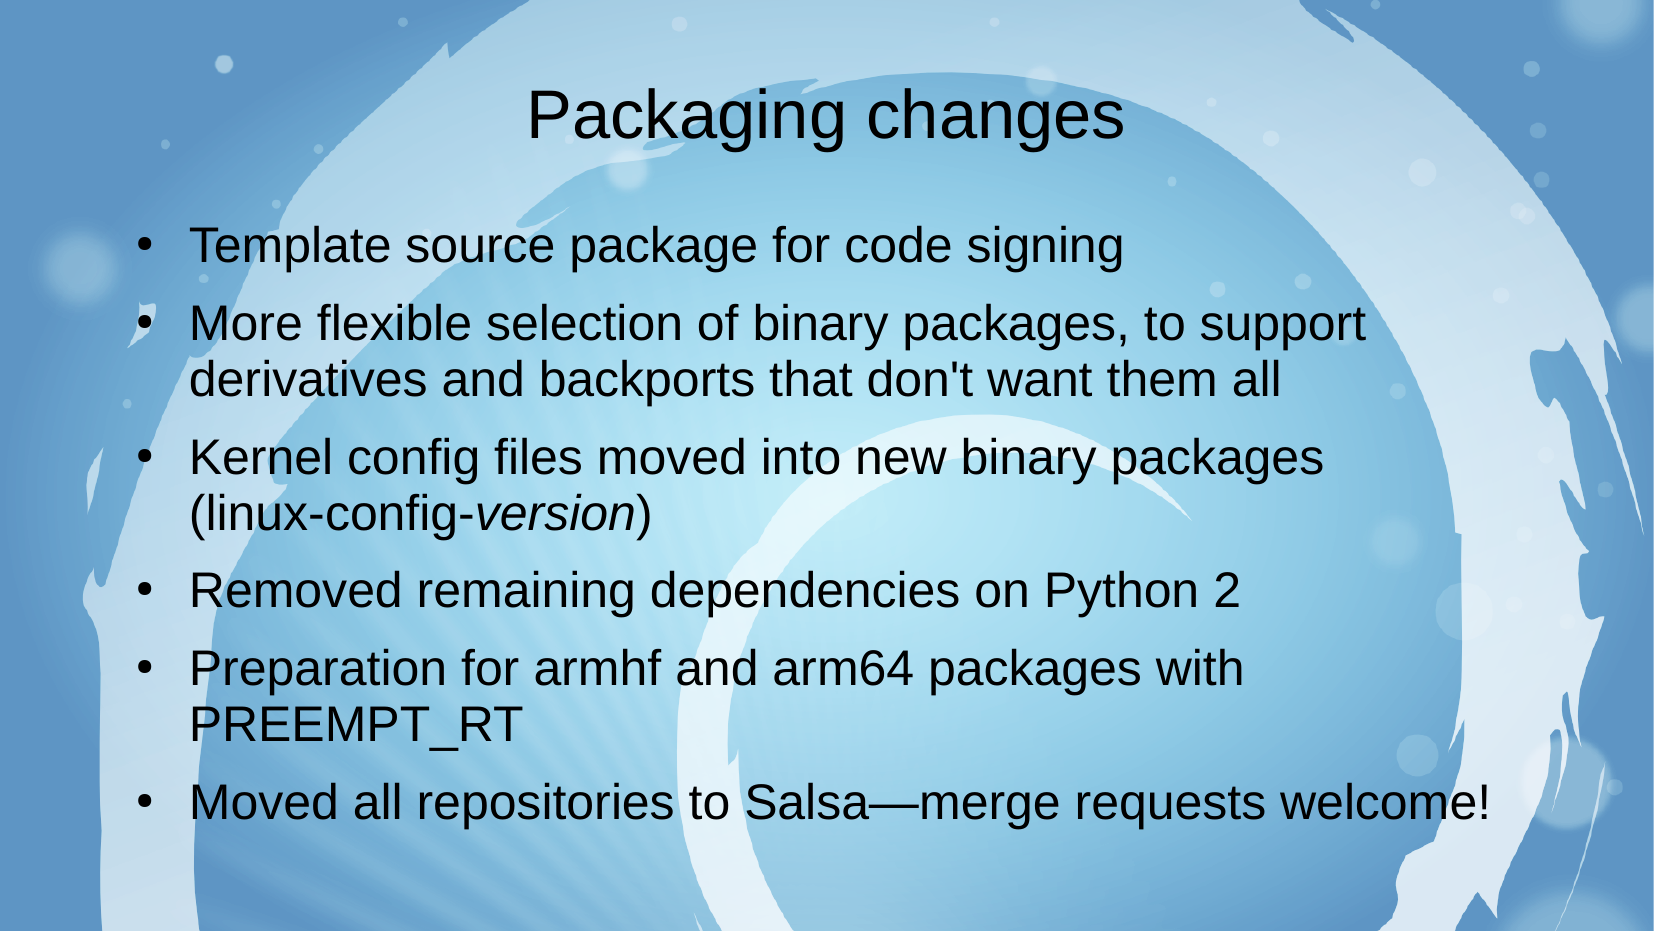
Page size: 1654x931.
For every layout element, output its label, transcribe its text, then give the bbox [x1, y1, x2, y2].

list Template source package for code signing More flexible selection of binary packages, to support derivatives and backports that don't want them all Kernel config files moved into new binary packages (linux-config-version) Removed remaining dependencies on Python 2 Preparation for armhf and arm64 packages with PREEMPT_RT Moved all repositories to Salsa—merge requests welcome! [118, 217, 1536, 832]
title Packaging changes [118, 37, 1536, 193]
picture [0, 0, 1654, 931]
